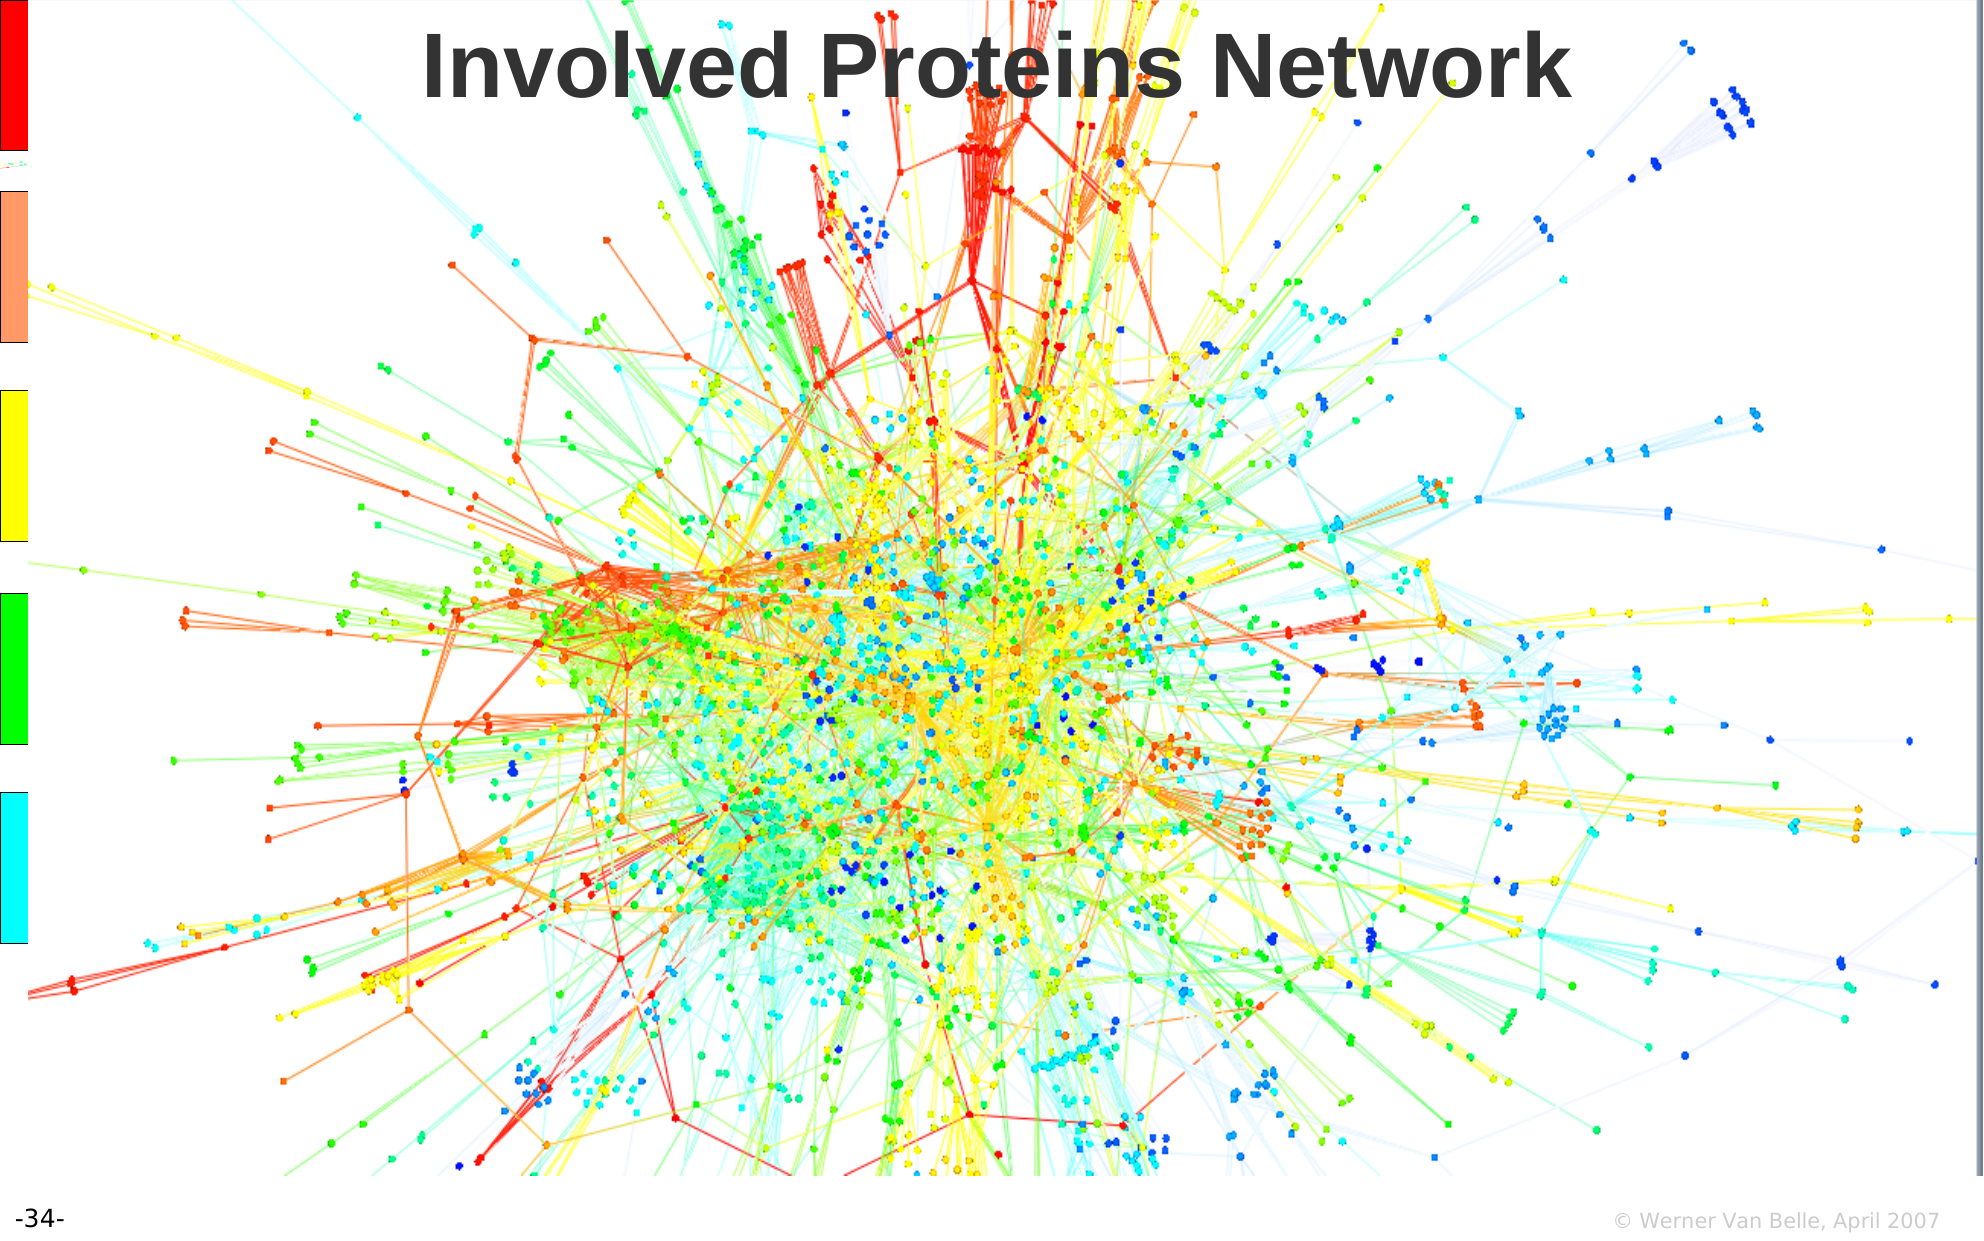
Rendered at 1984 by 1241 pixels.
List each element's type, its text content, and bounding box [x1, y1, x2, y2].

title Involved Proteins Network [150, 0, 1845, 133]
picture [28, 0, 1983, 1176]
